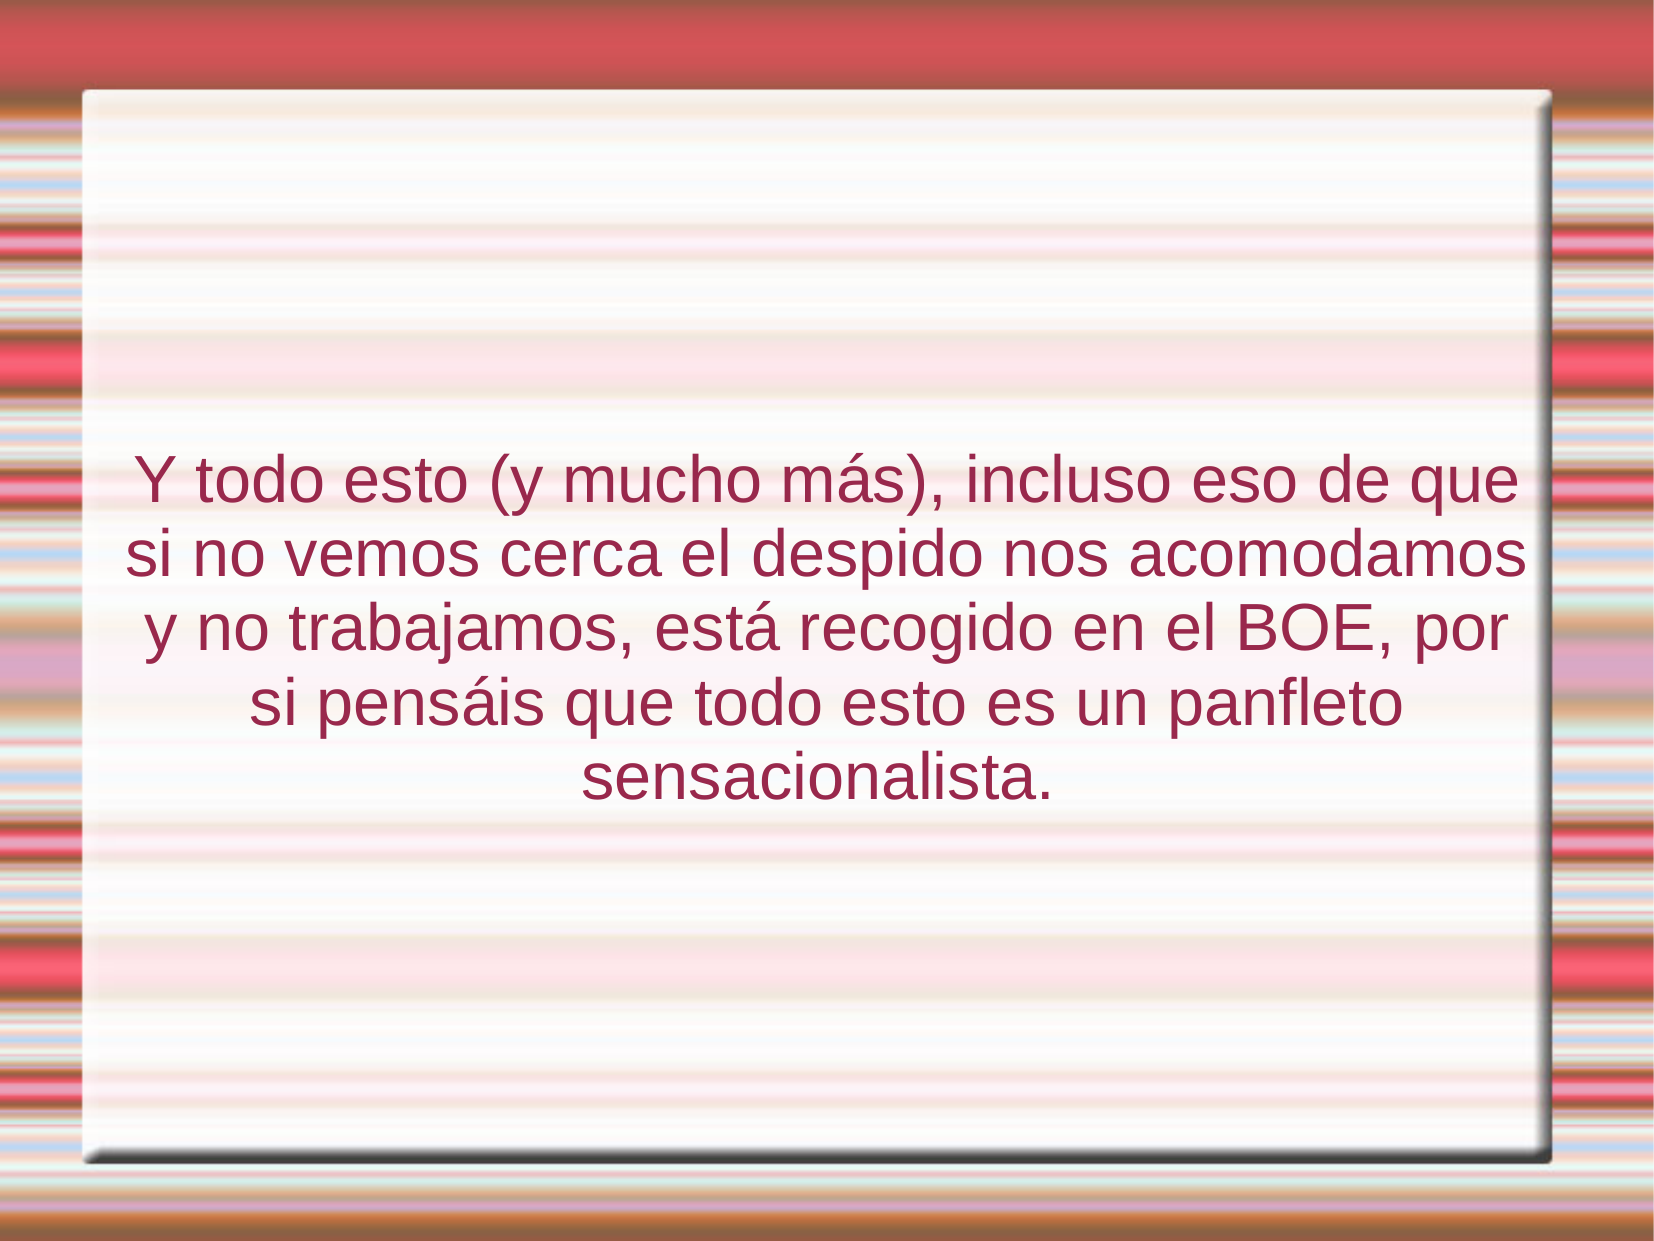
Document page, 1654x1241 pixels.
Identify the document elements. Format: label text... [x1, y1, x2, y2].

text_box Y todo esto (y mucho más), incluso eso de que si no vemos cerca el despido nos acomodamos y no trabajamos, está recogido en el BOE, por si pensáis que todo esto es un panfleto sensacionalista. [121, 114, 1534, 1133]
picture [0, 0, 1654, 1241]
